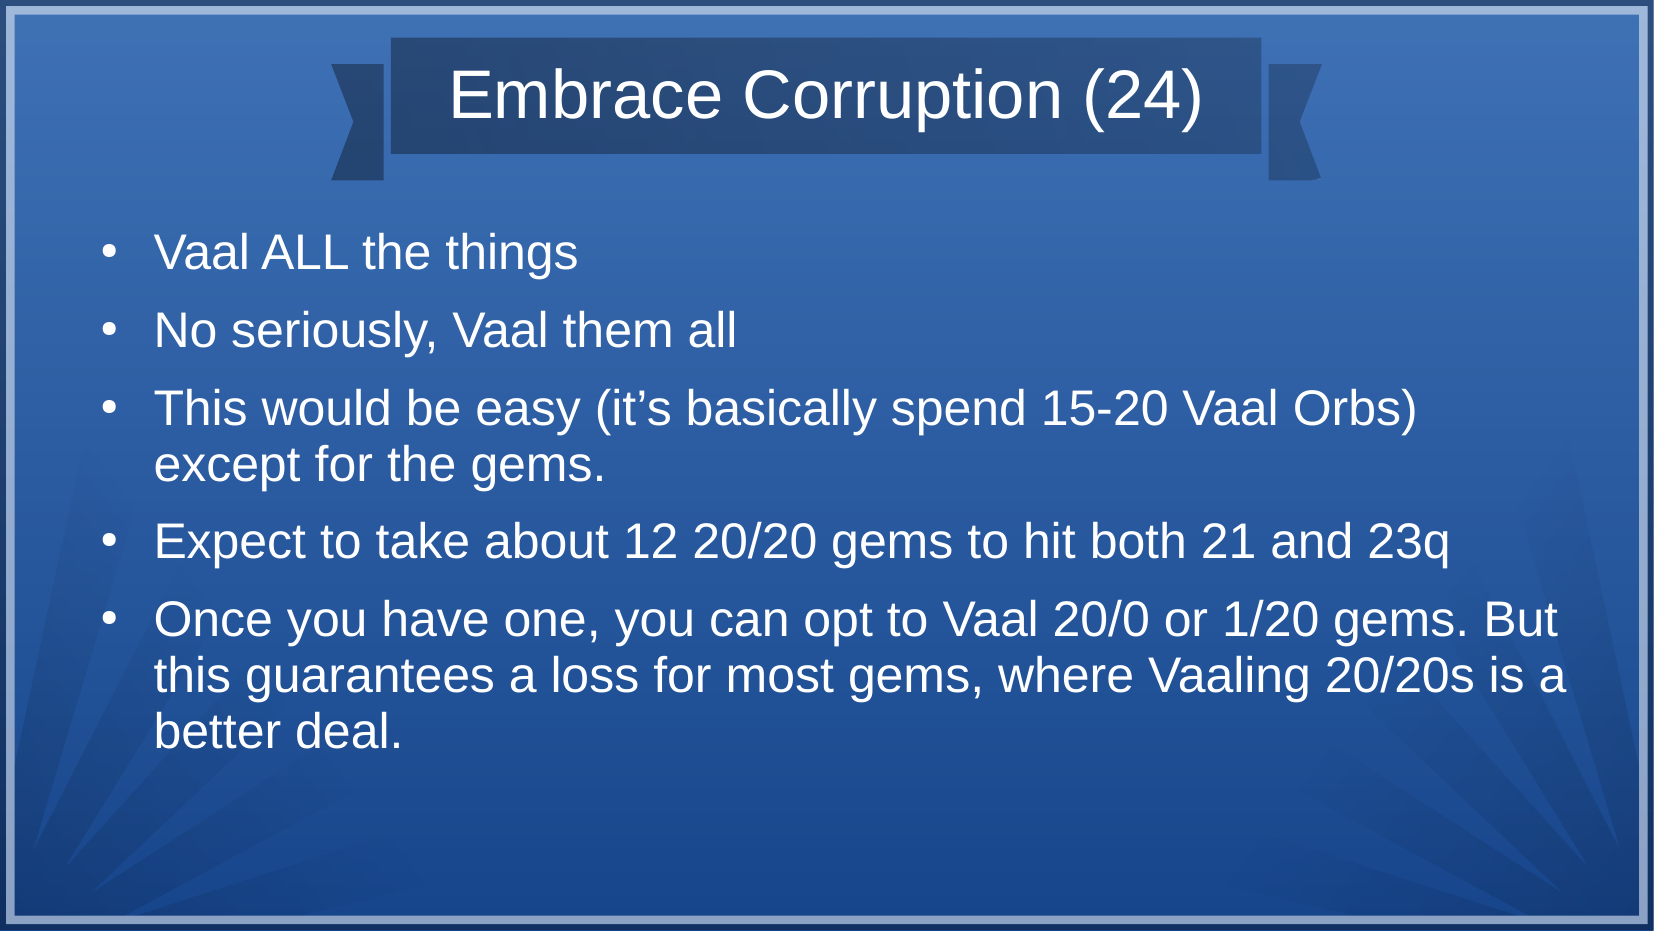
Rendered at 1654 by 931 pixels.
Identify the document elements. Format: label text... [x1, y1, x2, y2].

title Embrace Corruption (24) [389, 35, 1264, 154]
list Vaal ALL the things No seriously, Vaal them all This would be easy (it’s basically spend 15-20 Vaal Orbs) except for the gems. Expect to take about 12 20/20 gems to hit both 21 and 23q Once you have one, you can opt to Vaal 20/0 or 1/20 gems. But this guarantees a loss for most gems, where Vaaling 20/20s is a better deal. [82, 224, 1571, 848]
